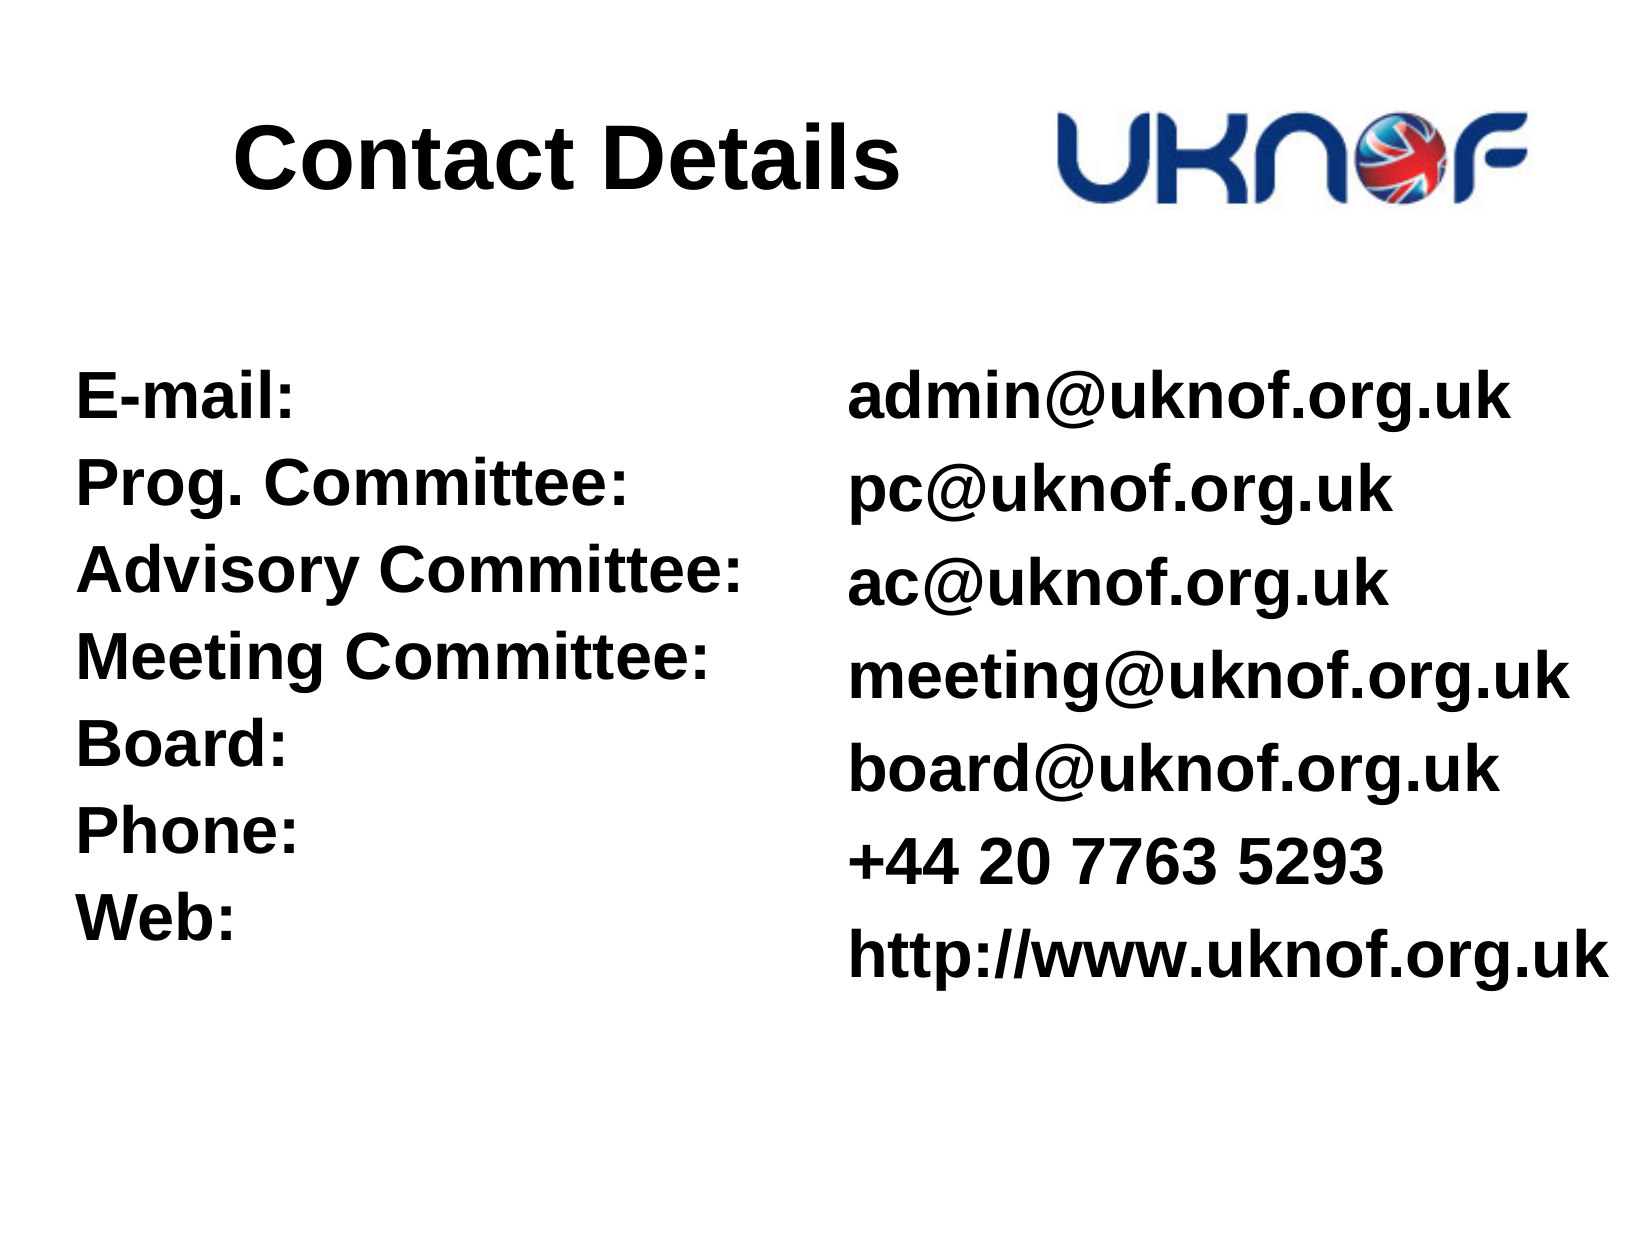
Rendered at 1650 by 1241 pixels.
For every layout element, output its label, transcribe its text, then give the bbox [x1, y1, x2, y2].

list admin@uknof.org.uk pc@uknof.org.uk ac@uknof.org.uk meeting@uknof.org.uk board@uknof.org.uk +44 20 7763 5293 http://www.uknof.org.uk [787, 358, 1613, 1078]
list E-mail: Prog. Committee: Advisory Committee: Meeting Committee: Board: Phone: Web: [75, 358, 787, 1078]
title Contact Details [123, 37, 1013, 279]
picture [1050, 93, 1536, 225]
